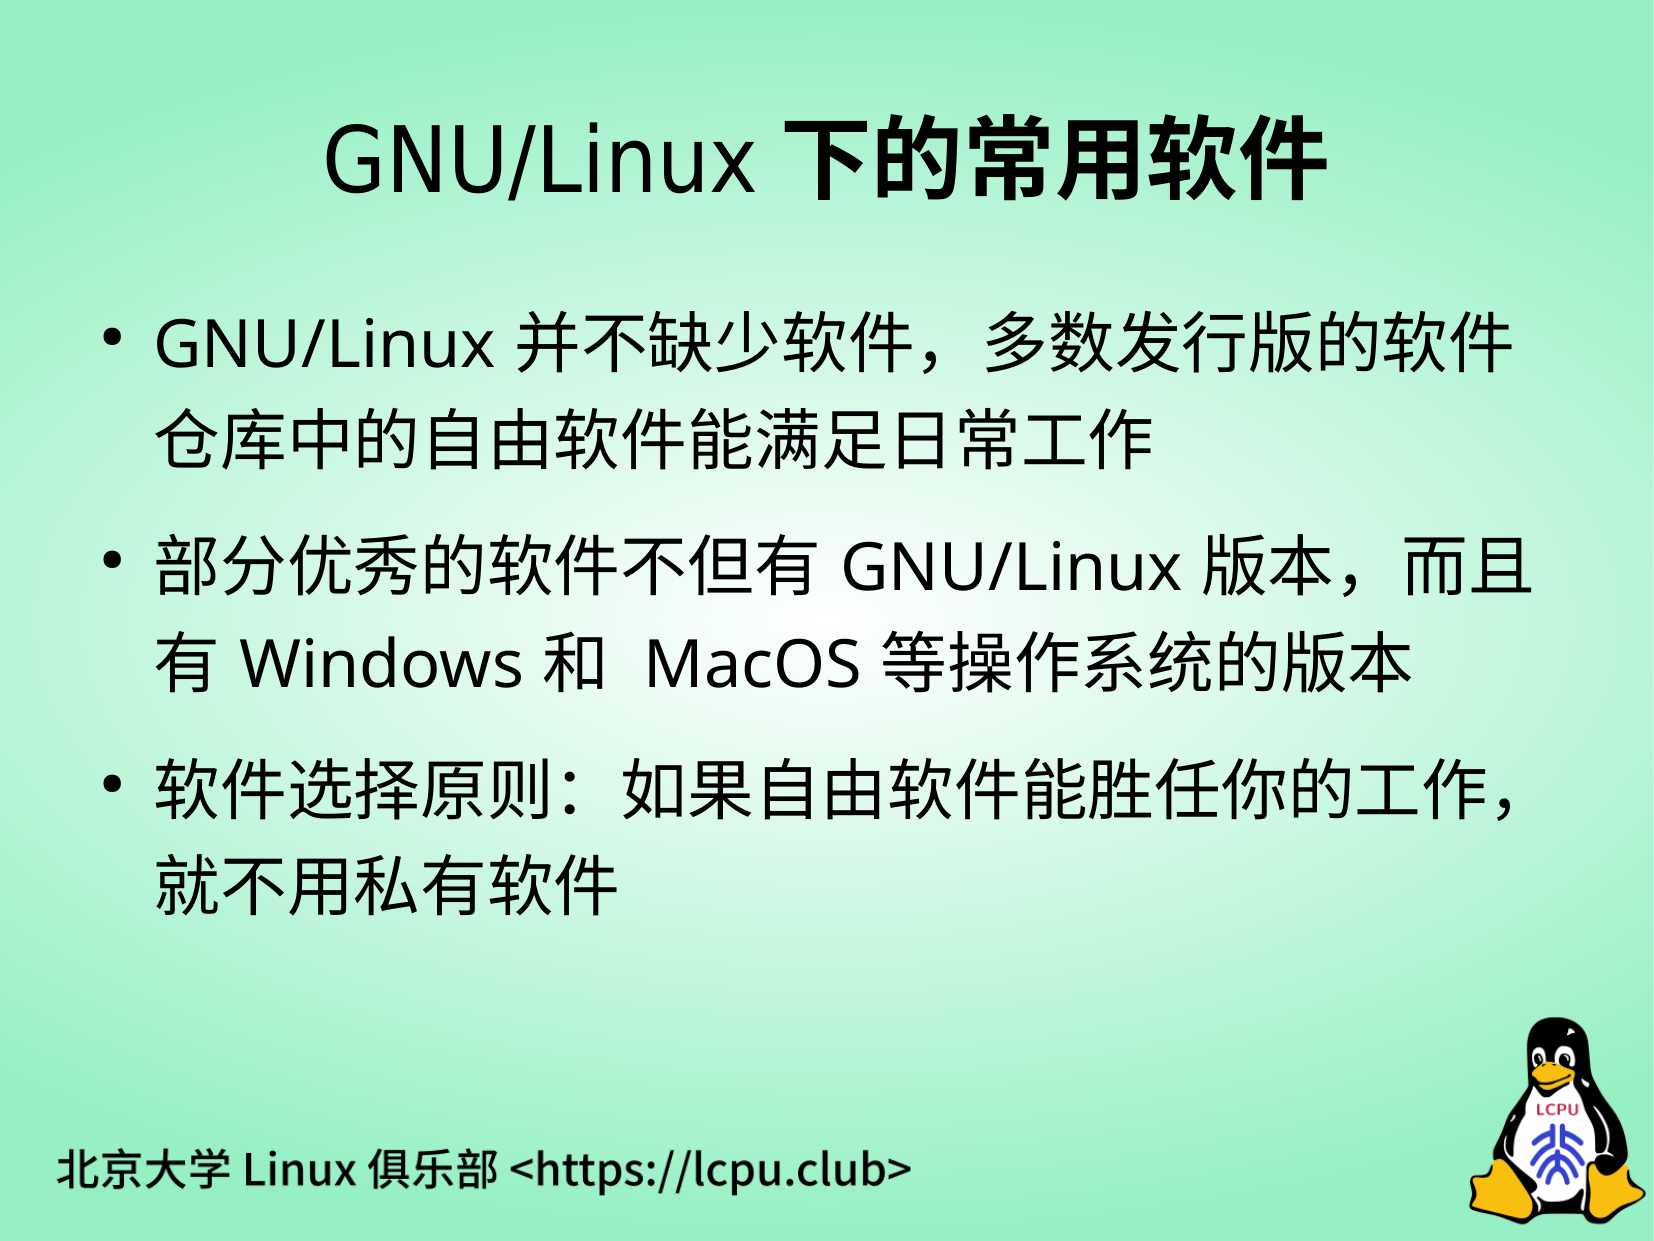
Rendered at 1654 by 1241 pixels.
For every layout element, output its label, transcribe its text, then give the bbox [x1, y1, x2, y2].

picture [0, 0, 1654, 1241]
list GNU/Linux并不缺少软件，多数发行版的软件仓库中的自由软件能满足日常工作 部分优秀的软件不但有GNU/Linux版本，而且有Windows和 MacOS等操作系统的版本 软件选择原则：如果自由软件能胜任你的工作，就不用私有软件 [82, 290, 1571, 1010]
title GNU/Linux下的常用软件 [82, 49, 1571, 257]
